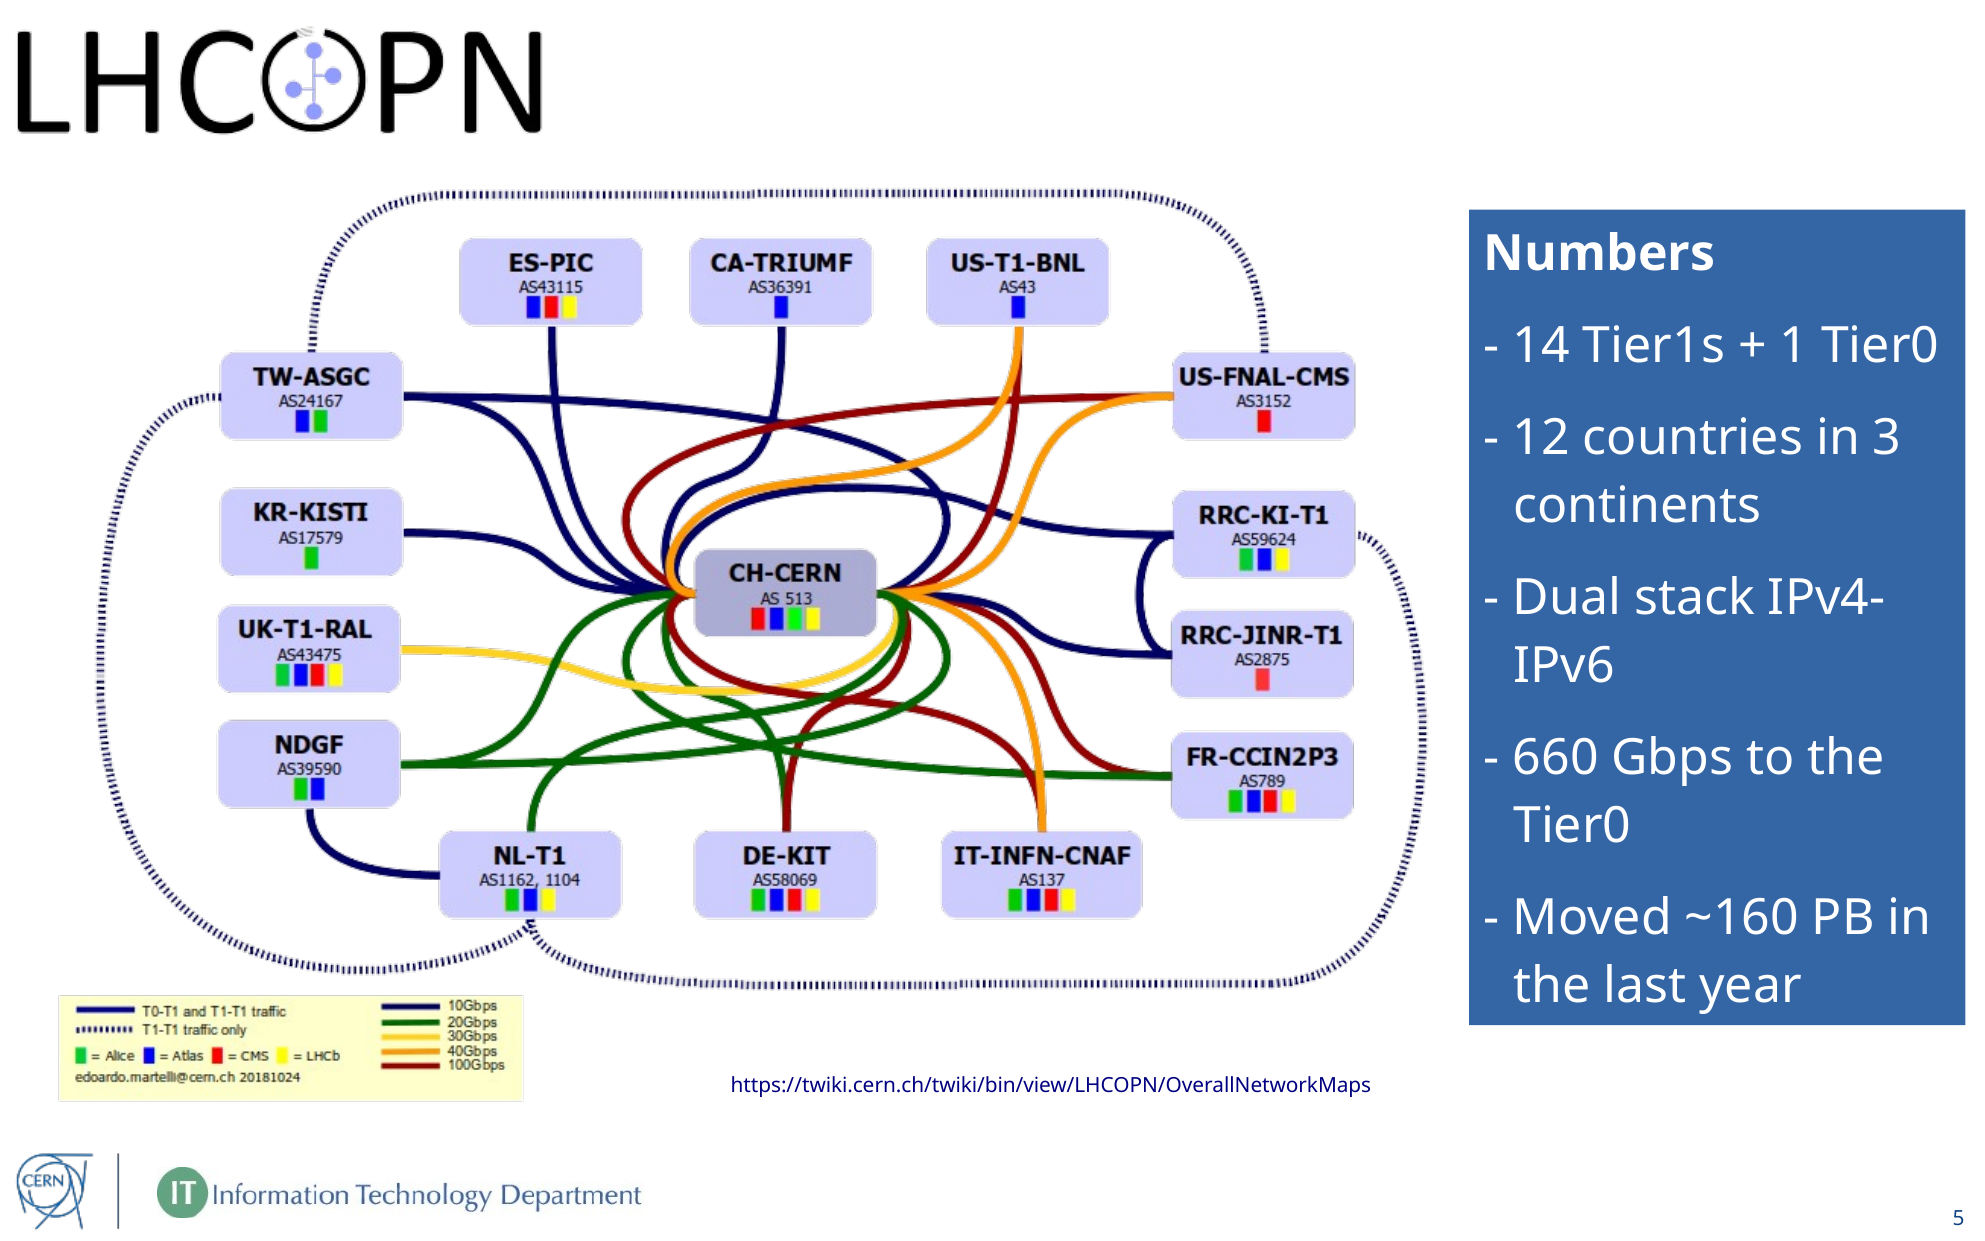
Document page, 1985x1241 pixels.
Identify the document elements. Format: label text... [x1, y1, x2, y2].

text_box Numbers - 14 Tier1s + 1 Tier0 - 12 countries in 3 continents - Dual stack IPv4-IPv6 - 660 Gbps to the Tier0 - Moved ~160 PB in the last year [1562, 209, 1966, 1026]
picture [19, 1188, 64, 1207]
picture [38, 1207, 55, 1215]
picture [16, 1188, 64, 1236]
picture [51, 1200, 64, 1215]
picture [0, 0, 1562, 1218]
